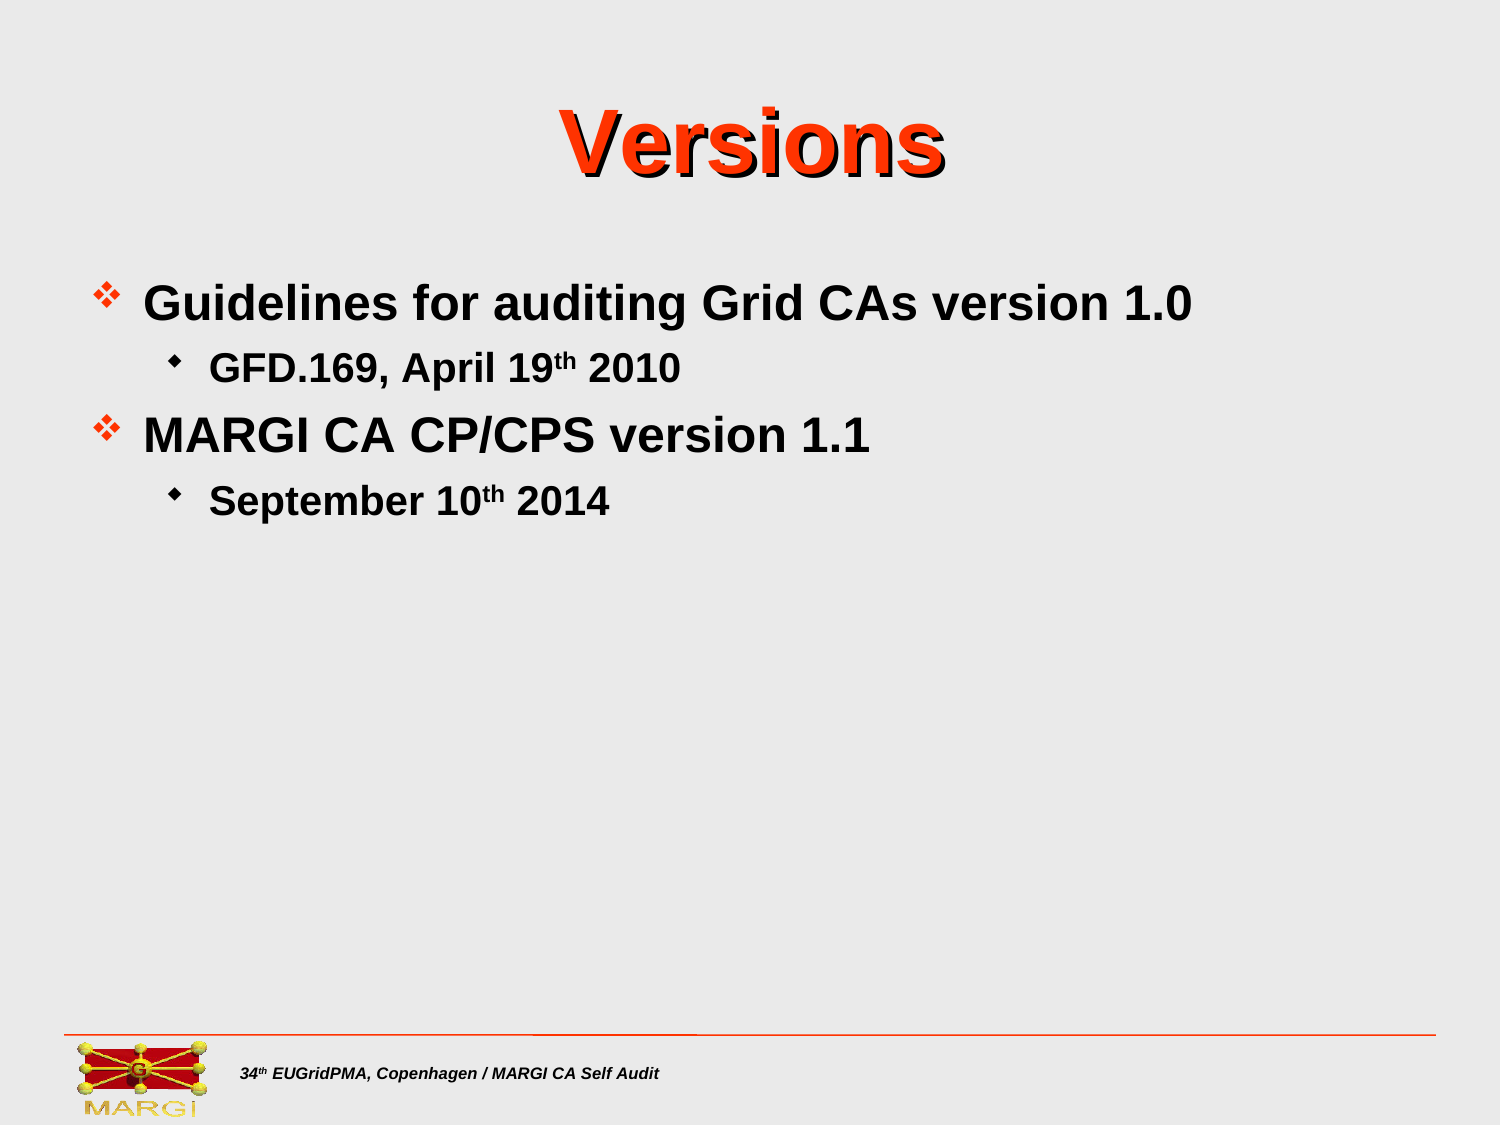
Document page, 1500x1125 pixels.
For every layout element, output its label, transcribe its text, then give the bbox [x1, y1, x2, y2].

text_box Guidelines for auditing Grid CAs version 1.0 GFD.169, April 19th 2010 MARGI CA CP/CPS version 1.1 September 10th 2014 [75, 262, 1426, 1005]
picture [67, 1033, 219, 1123]
text_box Versions [76, 42, 1427, 231]
